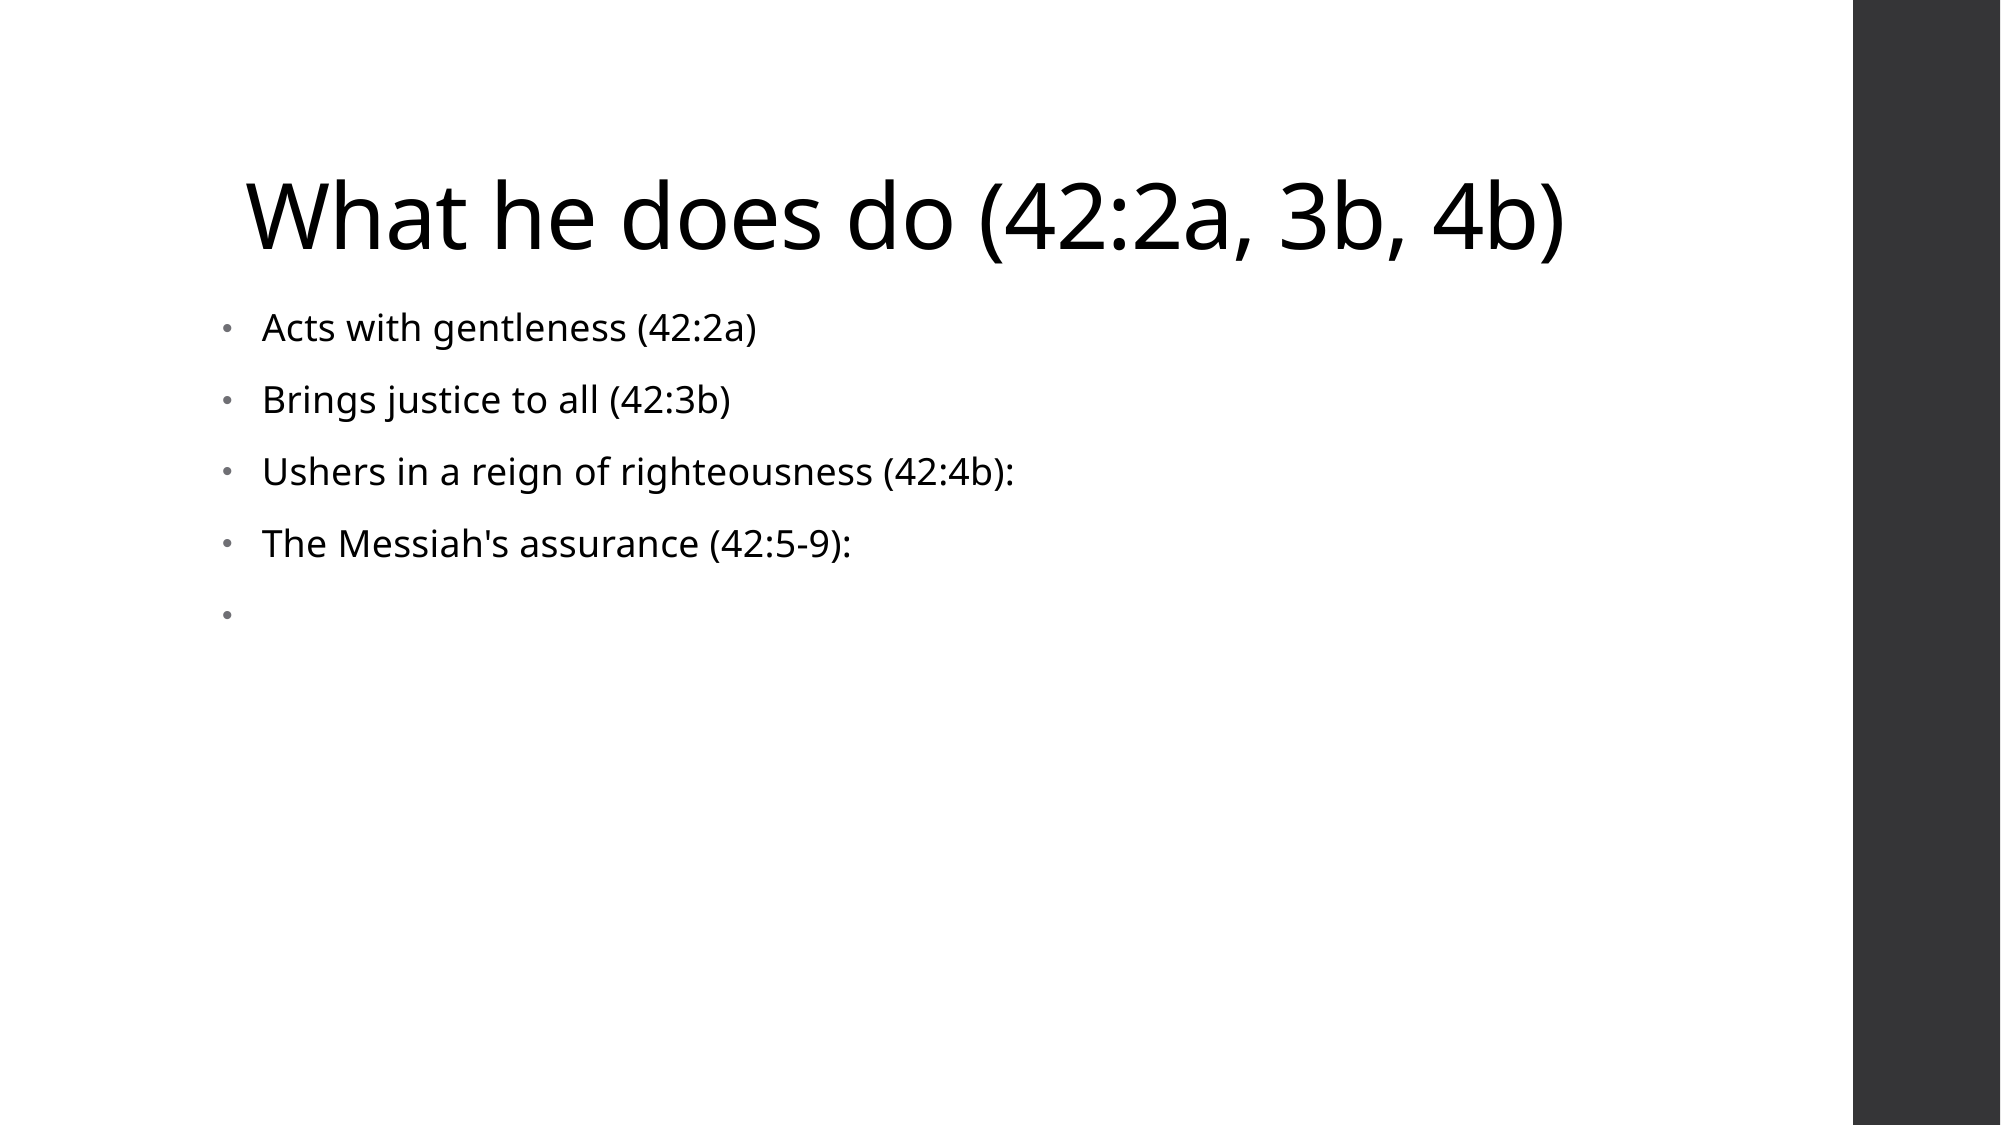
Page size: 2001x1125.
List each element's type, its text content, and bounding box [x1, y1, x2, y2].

title What he does do (42:2a, 3b, 4b) [206, 60, 1797, 278]
list Acts with gentleness (42:2a) Brings justice to all (42:3b) Ushers in a reign of righteousness (42:4b): The Messiah's assurance (42:5-9): [206, 299, 1617, 1014]
